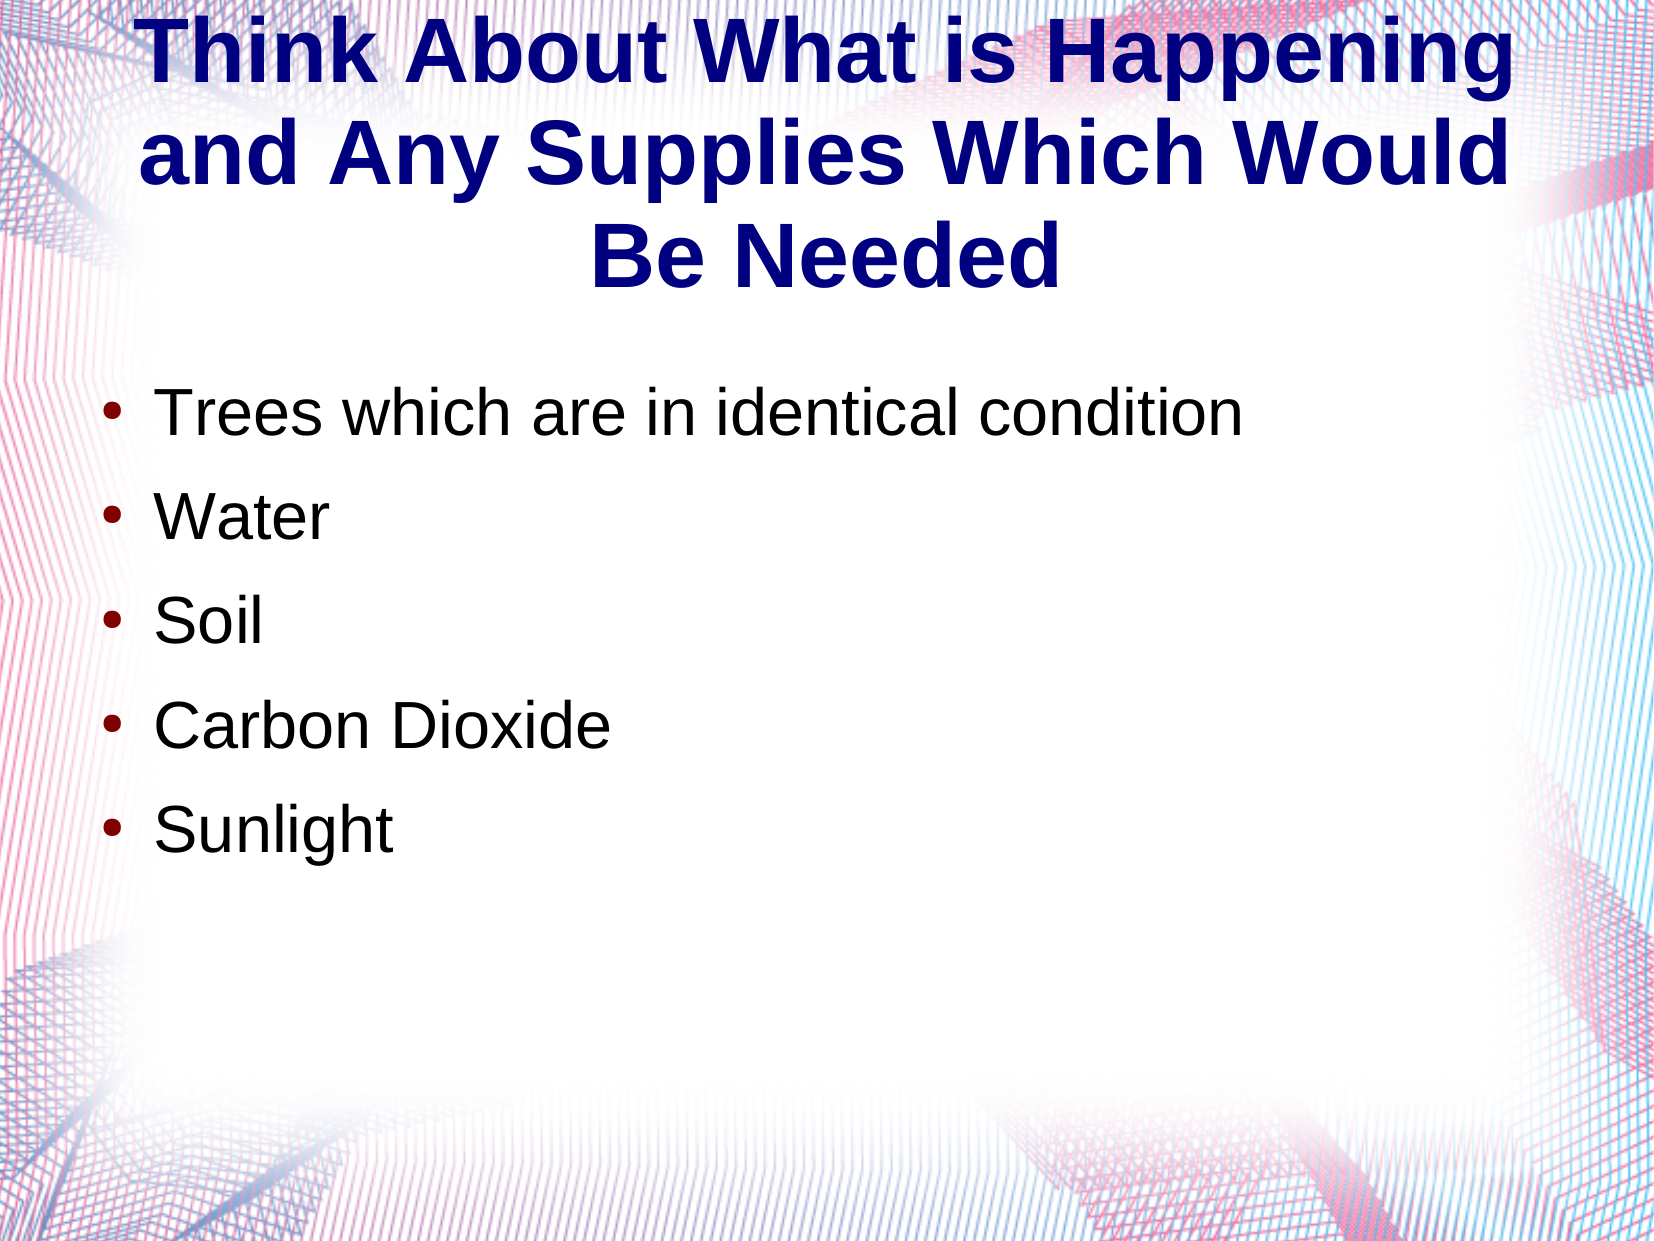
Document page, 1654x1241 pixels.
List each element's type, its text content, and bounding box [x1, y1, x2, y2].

picture [0, 0, 1654, 1241]
title Think About What is Happening and Any Supplies Which Would Be Needed [82, 0, 1571, 307]
list Trees which are in identical condition Water Soil Carbon Dioxide Sunlight [82, 375, 1571, 1109]
